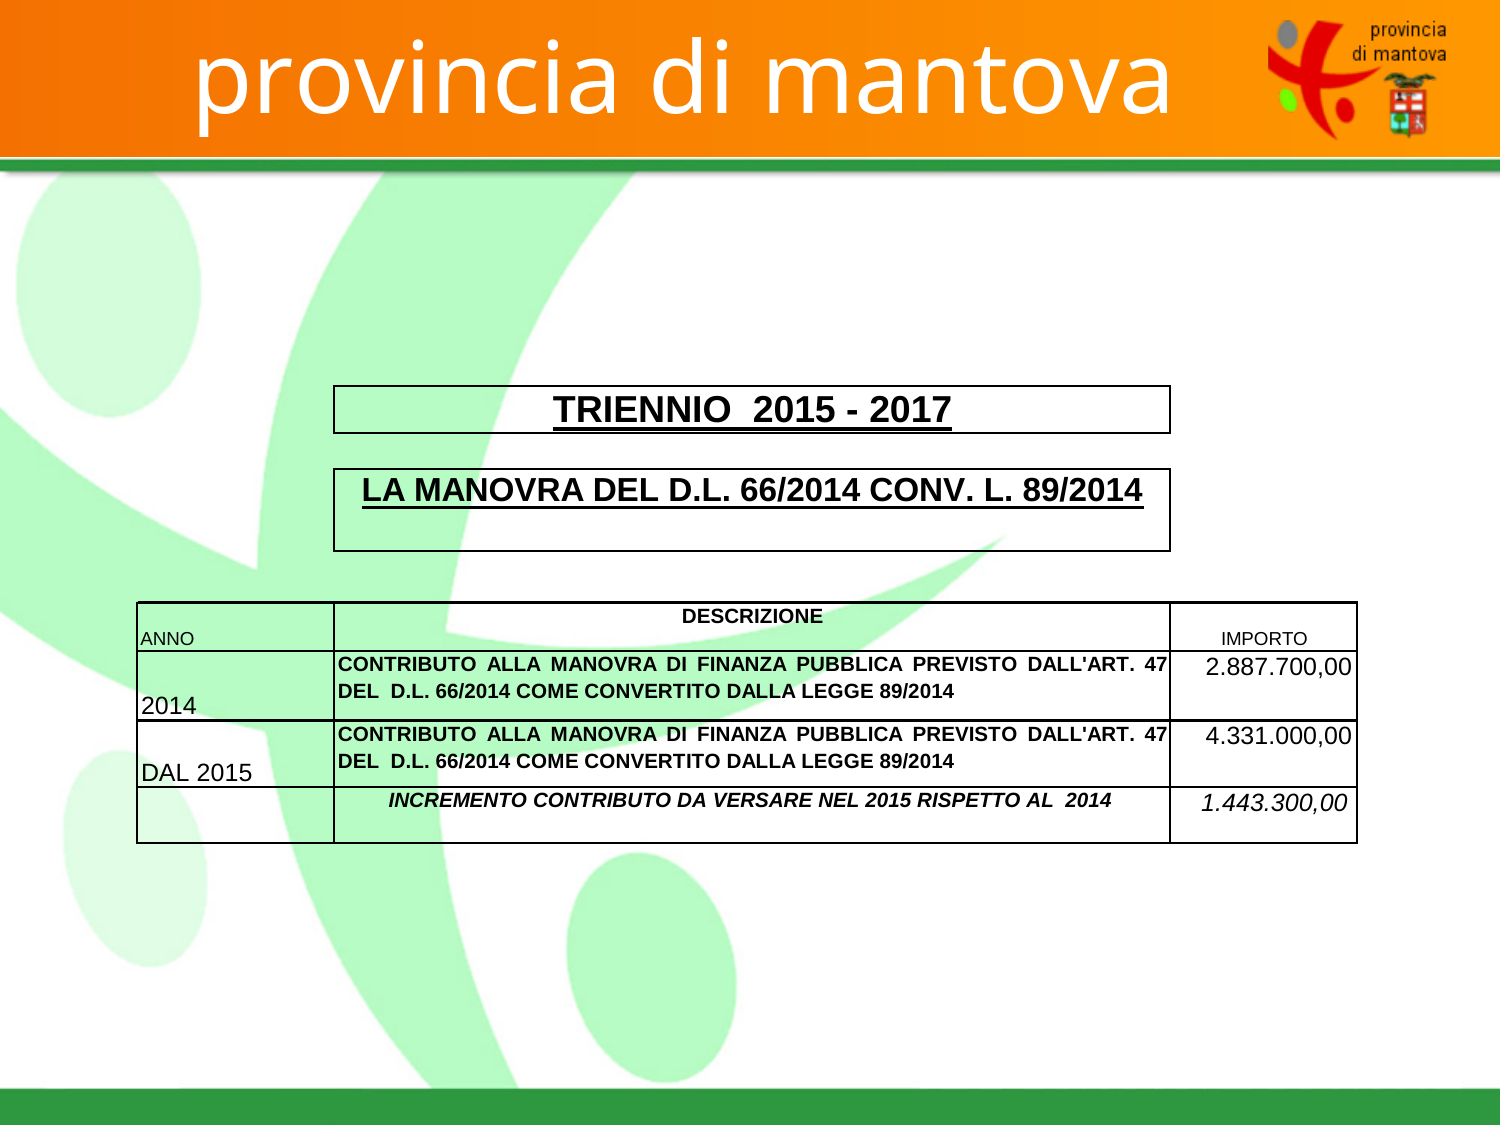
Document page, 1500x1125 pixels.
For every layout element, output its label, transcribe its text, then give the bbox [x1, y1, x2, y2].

text_box provincia di mantova [176, 5, 1205, 142]
picture [1267, 15, 1452, 142]
picture [0, 157, 1500, 1125]
